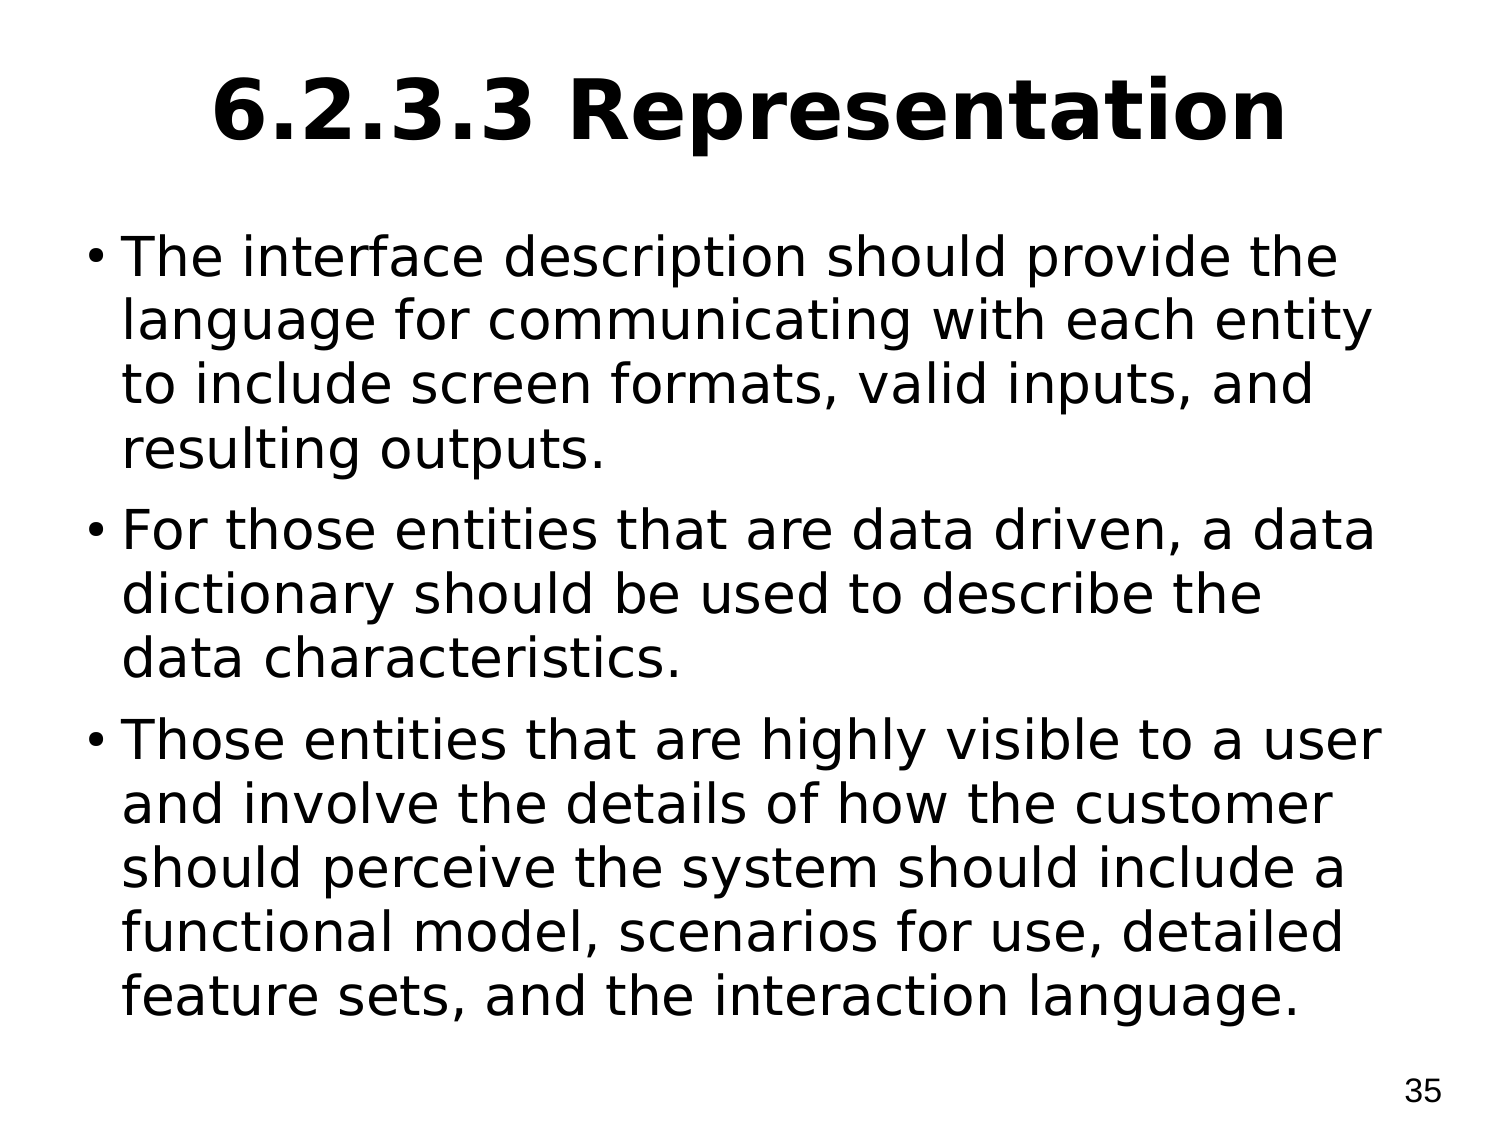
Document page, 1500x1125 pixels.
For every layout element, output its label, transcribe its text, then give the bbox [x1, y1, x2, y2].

title 6.2.3.3 Representation [75, 44, 1425, 177]
list The interface description should provide the language for communicating with each entity to include screen formats, valid inputs, and resulting outputs. For those entities that are data driven, a data dictionary should be used to describe the data characteristics. Those entities that are highly visible to a user and involve the details of how the customer should perceive the system should include a functional model, scenarios for use, detailed feature sets, and the interaction language. [75, 224, 1395, 1075]
